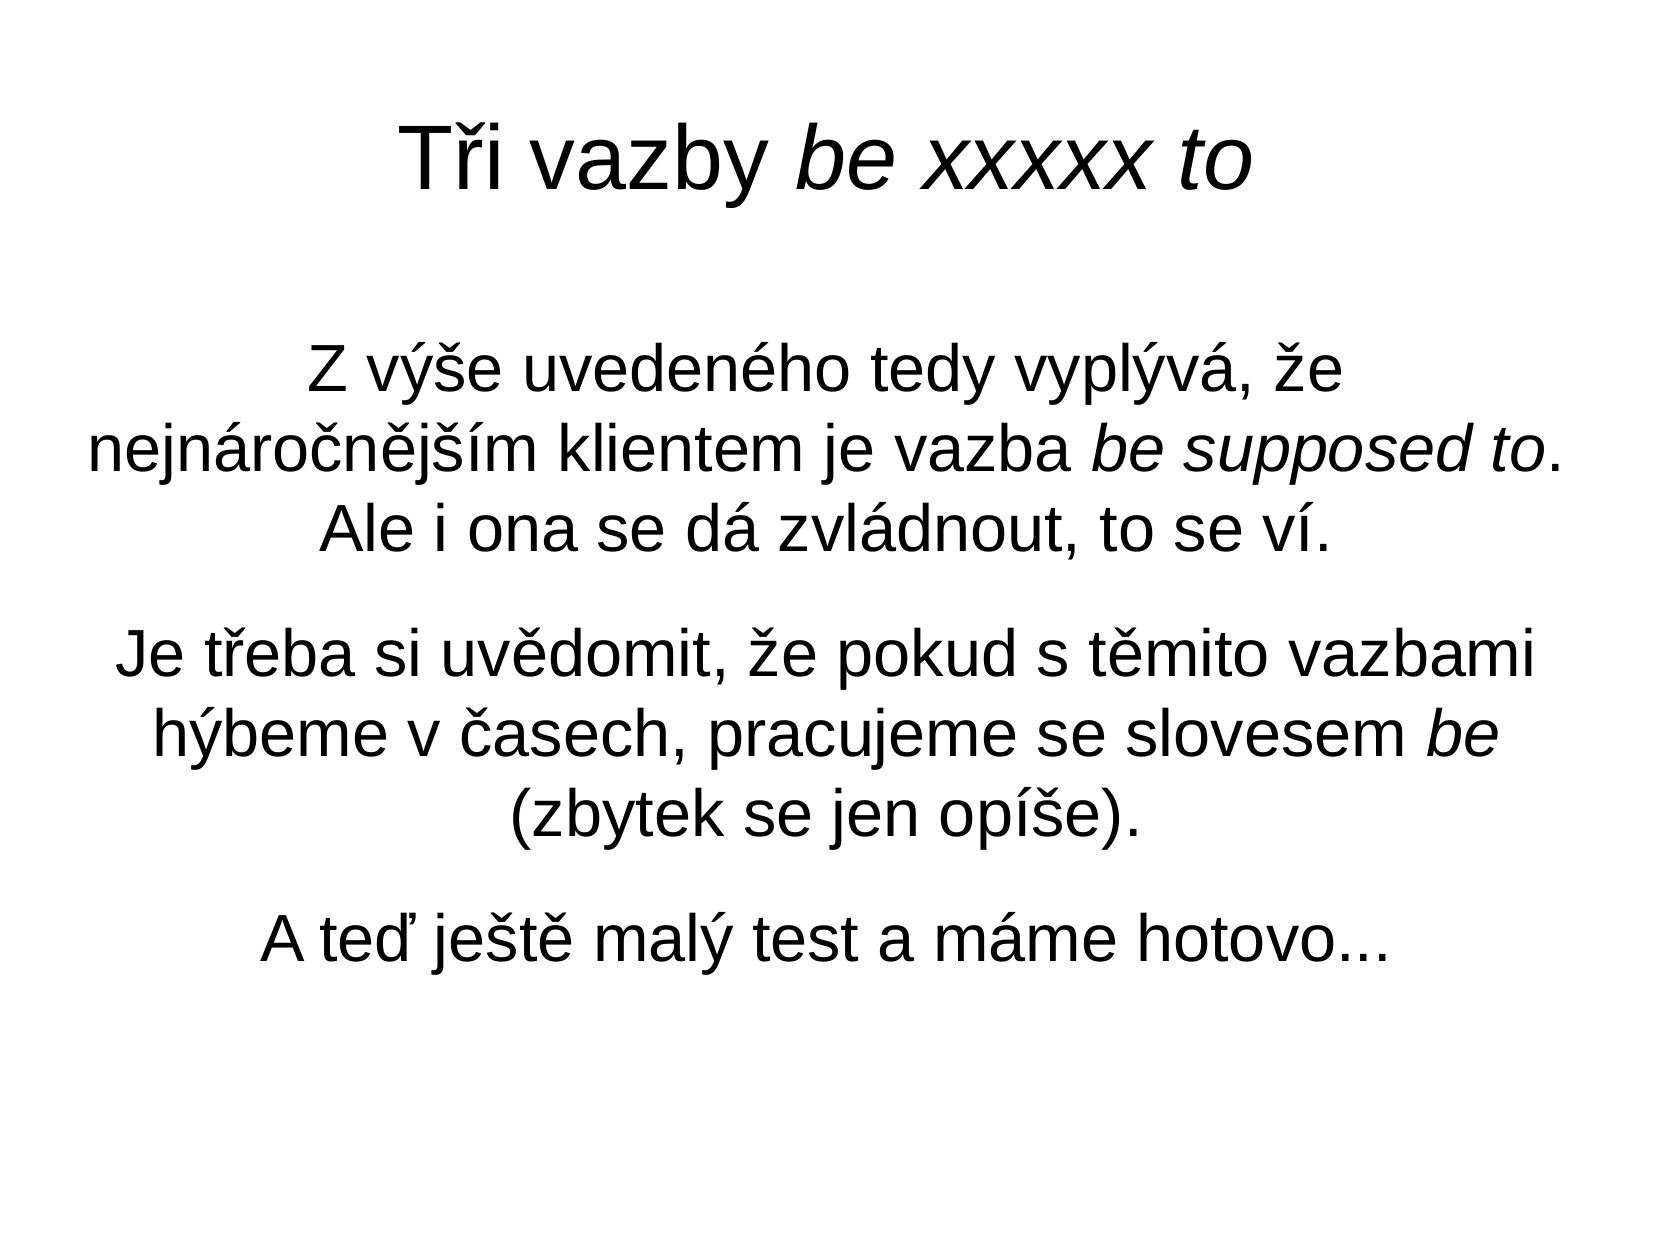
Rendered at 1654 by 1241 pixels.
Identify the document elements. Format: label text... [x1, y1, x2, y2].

text_box Tři vazby be xxxxx to [83, 49, 1570, 256]
text_box Z výše uvedeného tedy vyplývá, že nejnáročnějším klientem je vazba be supposed to. Ale i ona se dá zvládnout, to se ví. Je třeba si uvědomit, že pokud s těmito vazbami hýbeme v časech, pracujeme se slovesem be (zbytek se jen opíše). A teď ještě malý test a máme hotovo... [83, 290, 1570, 1009]
